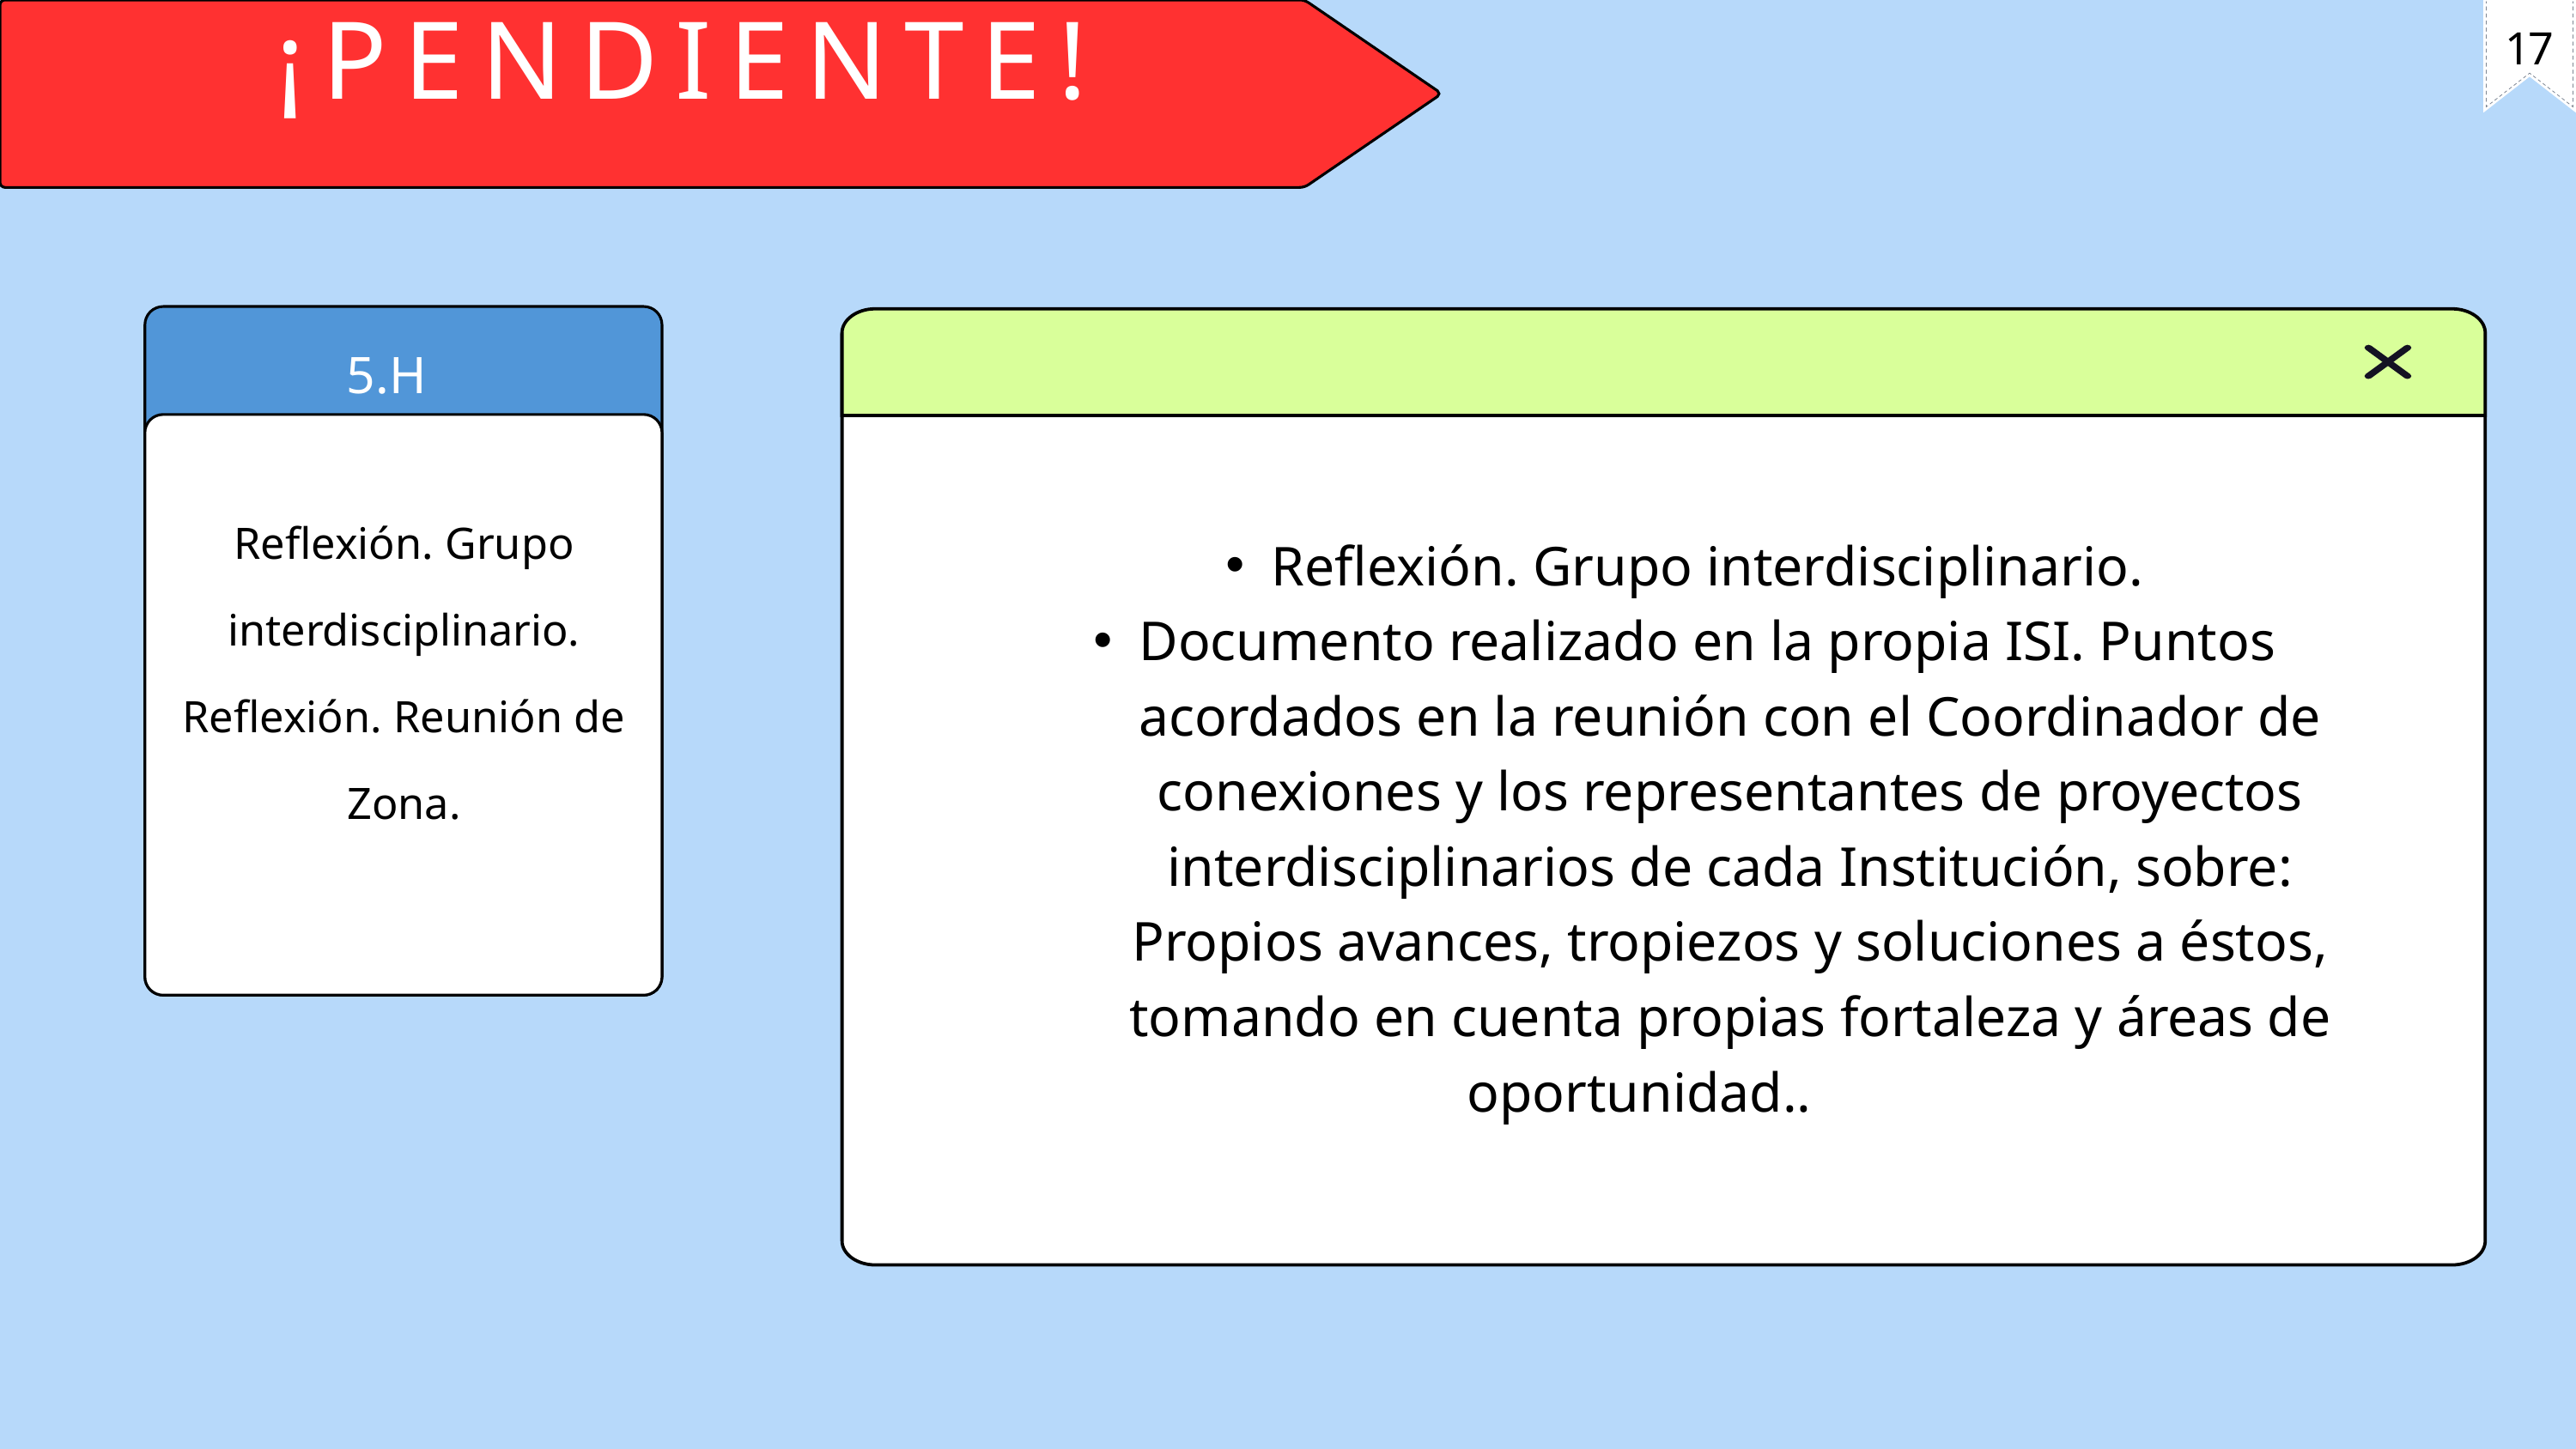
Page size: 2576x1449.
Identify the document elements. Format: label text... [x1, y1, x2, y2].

text_box 17 [2488, 10, 2571, 71]
text_box [0, 0, 2576, 1449]
text_box 5.H [161, 303, 612, 394]
text_box Reflexión. Grupo interdisciplinario. Reflexión. Reunión de Zona. [174, 481, 635, 902]
text_box ¡PENDIENTE! [0, 0, 1365, 188]
text_box Reflexión. Grupo interdisciplinario. Documento realizado en la propia ISI. Puntos acordados en la reunión con el Coordinador de conexiones y los representantes de proyectos interdisciplinarios de cada Institución, sobre: Propios avances, tropiezos y soluciones a éstos, tomando en cuenta propias fortaleza y áreas de oportunidad.. [933, 521, 2347, 1197]
